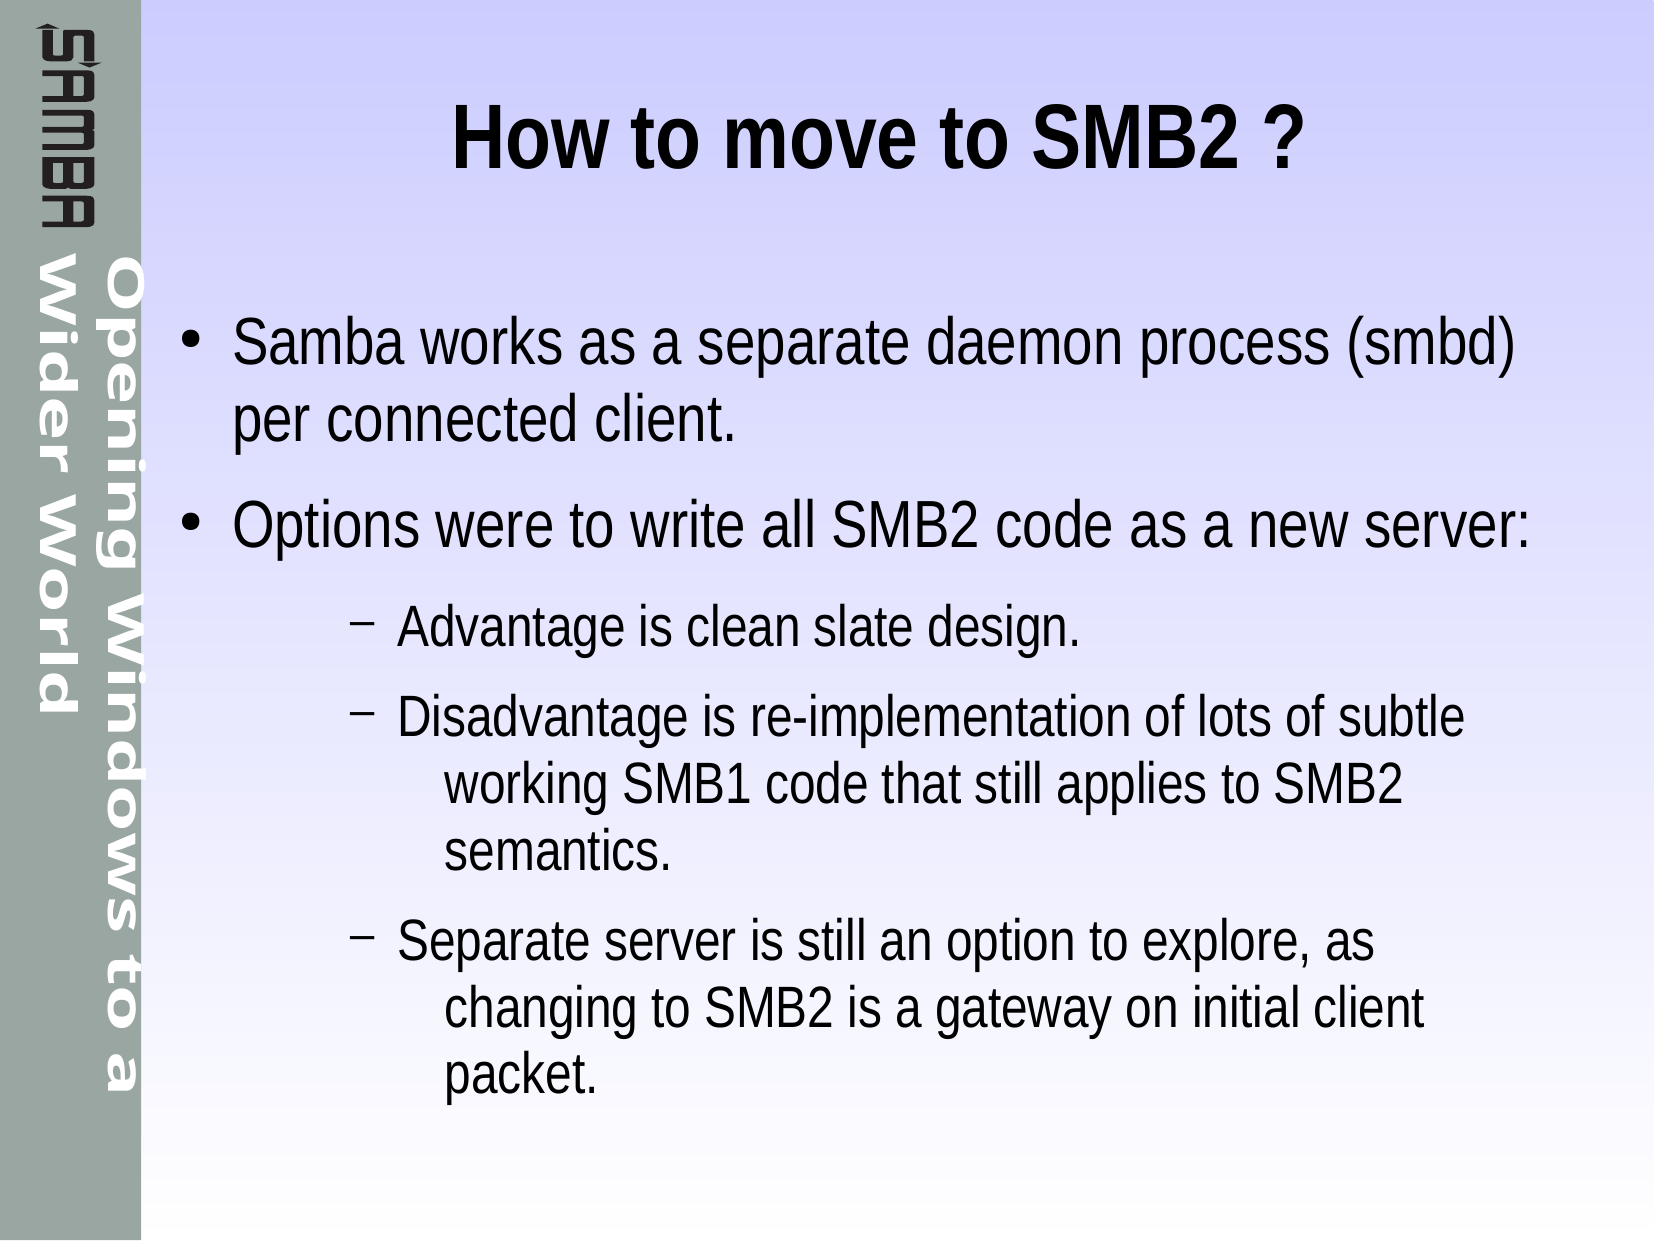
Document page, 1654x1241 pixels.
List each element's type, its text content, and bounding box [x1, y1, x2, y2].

title How to move to SMB2 ? [173, 31, 1586, 239]
list Samba works as a separate daemon process (smbd) per connected client. Options were to write all SMB2 code as a new server: Advantage is clean slate design. Disadvantage is re-implementation of lots of subtle working SMB1 code that still applies to SMB2 semantics. Separate server is still an option to explore, as changing to SMB2 is a gateway on initial client packet. [161, 302, 1574, 1211]
